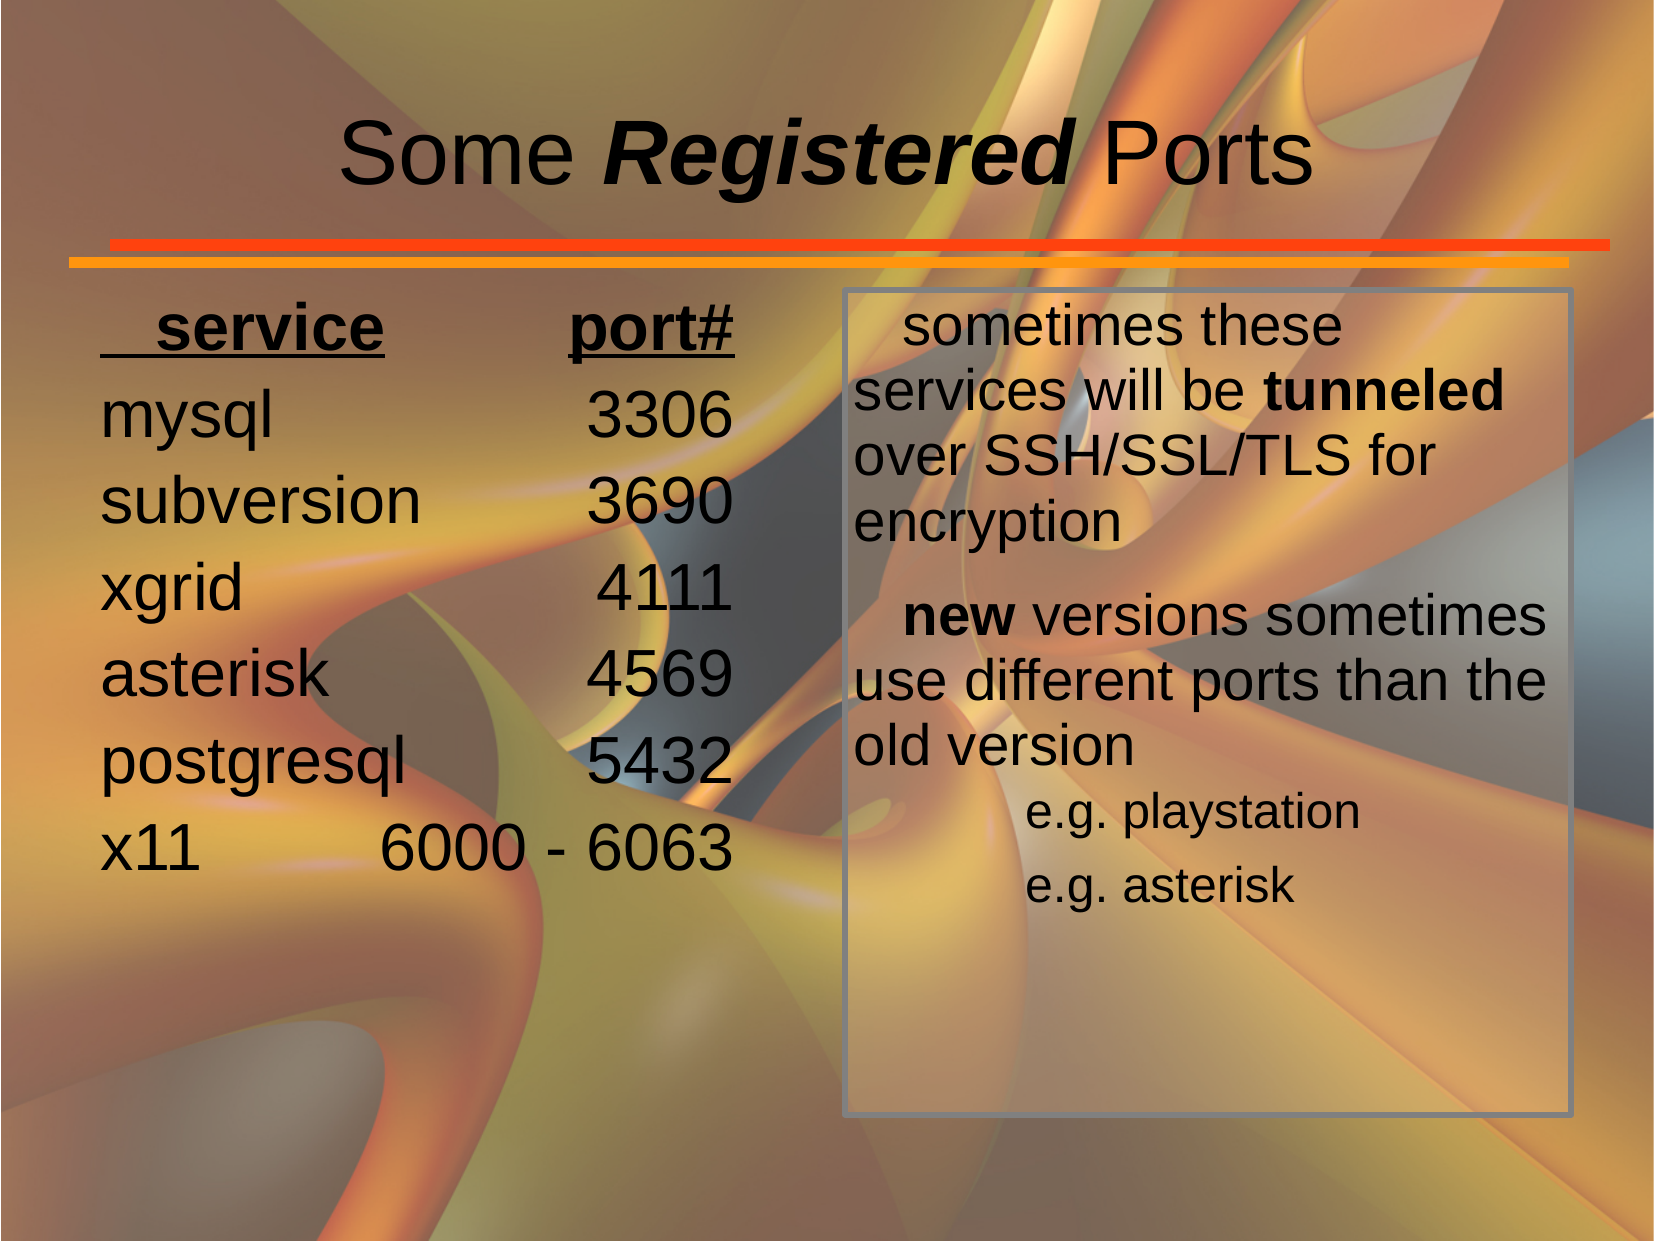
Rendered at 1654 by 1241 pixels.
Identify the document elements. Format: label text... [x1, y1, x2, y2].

title Some Registered Ports [82, 49, 1571, 257]
list service port# mysql 3306 subversion 3690 xgrid 4111 asterisk 4569 postgresql 5432 x11 6000 - 6063 [82, 290, 809, 1109]
list sometimes these services will be tunneled over SSH/SSL/TLS for encryption new versions sometimes use different ports than the old version e.g. playstation e.g. asterisk [845, 290, 1572, 1115]
